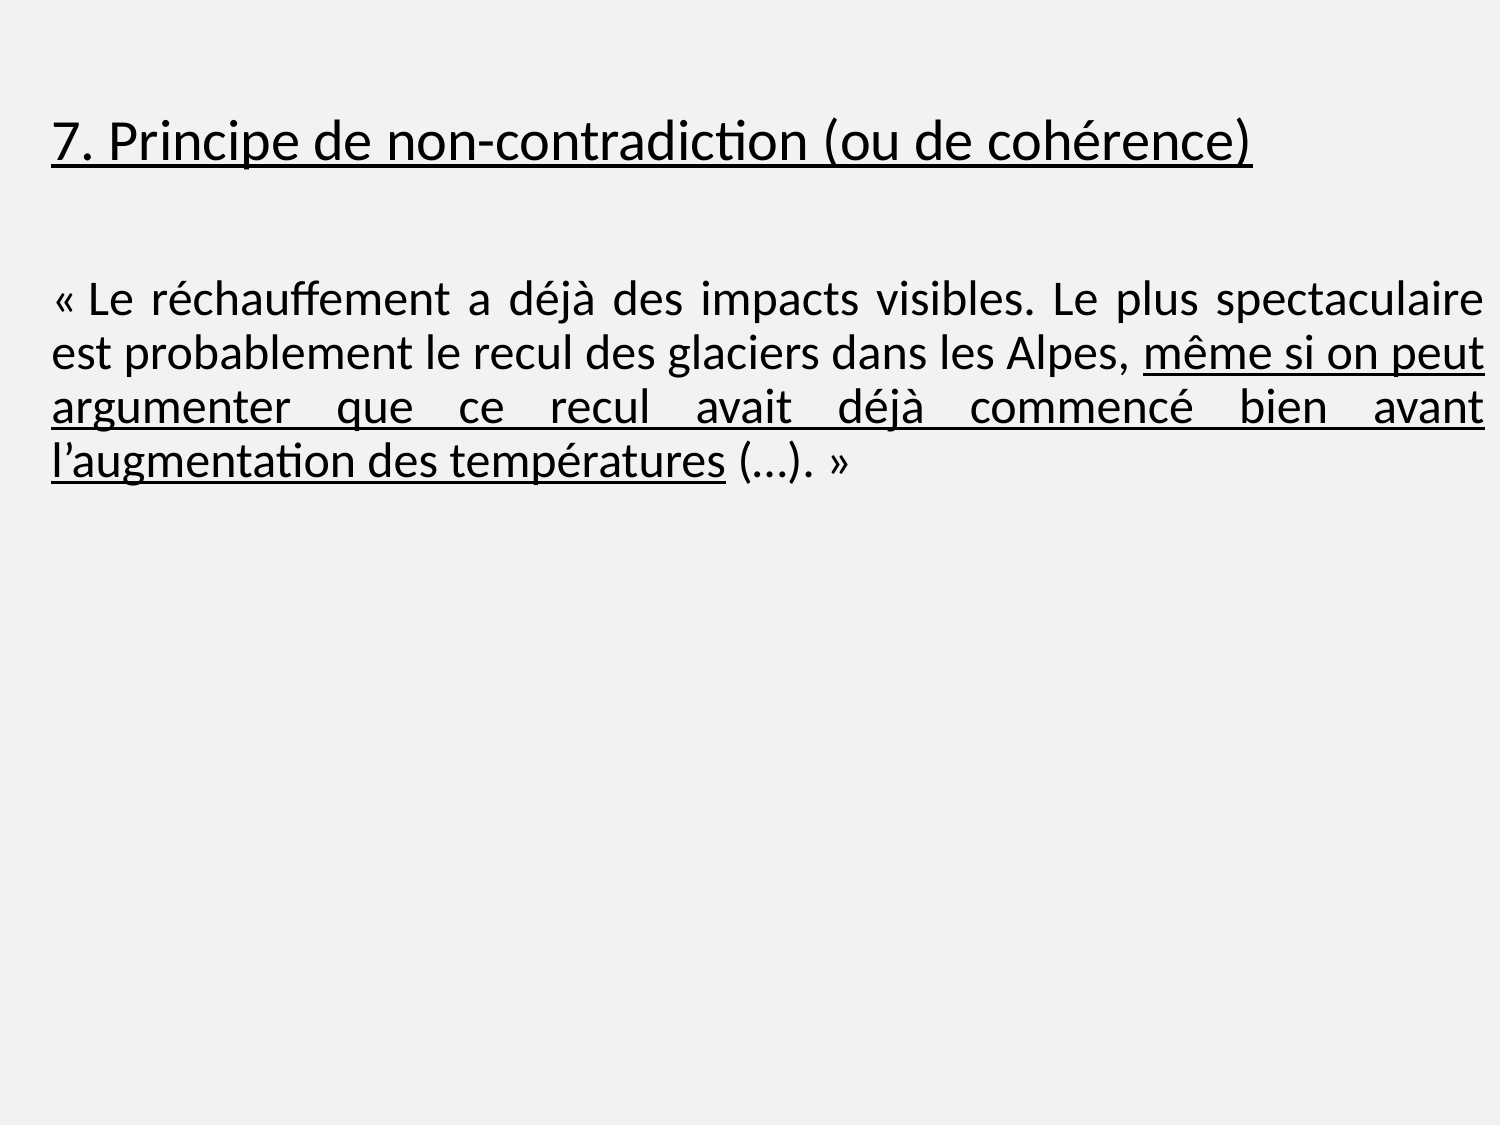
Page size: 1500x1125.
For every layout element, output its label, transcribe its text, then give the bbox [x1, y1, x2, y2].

list 7. Principe de non-contradiction (ou de cohérence) « Le réchauffement a déjà des impacts visibles. Le plus spectaculaire est probablement le recul des glaciers dans les Alpes, même si on peut argumenter que ce recul avait déjà commencé bien avant l’augmentation des températures (…). » [36, 102, 1500, 846]
